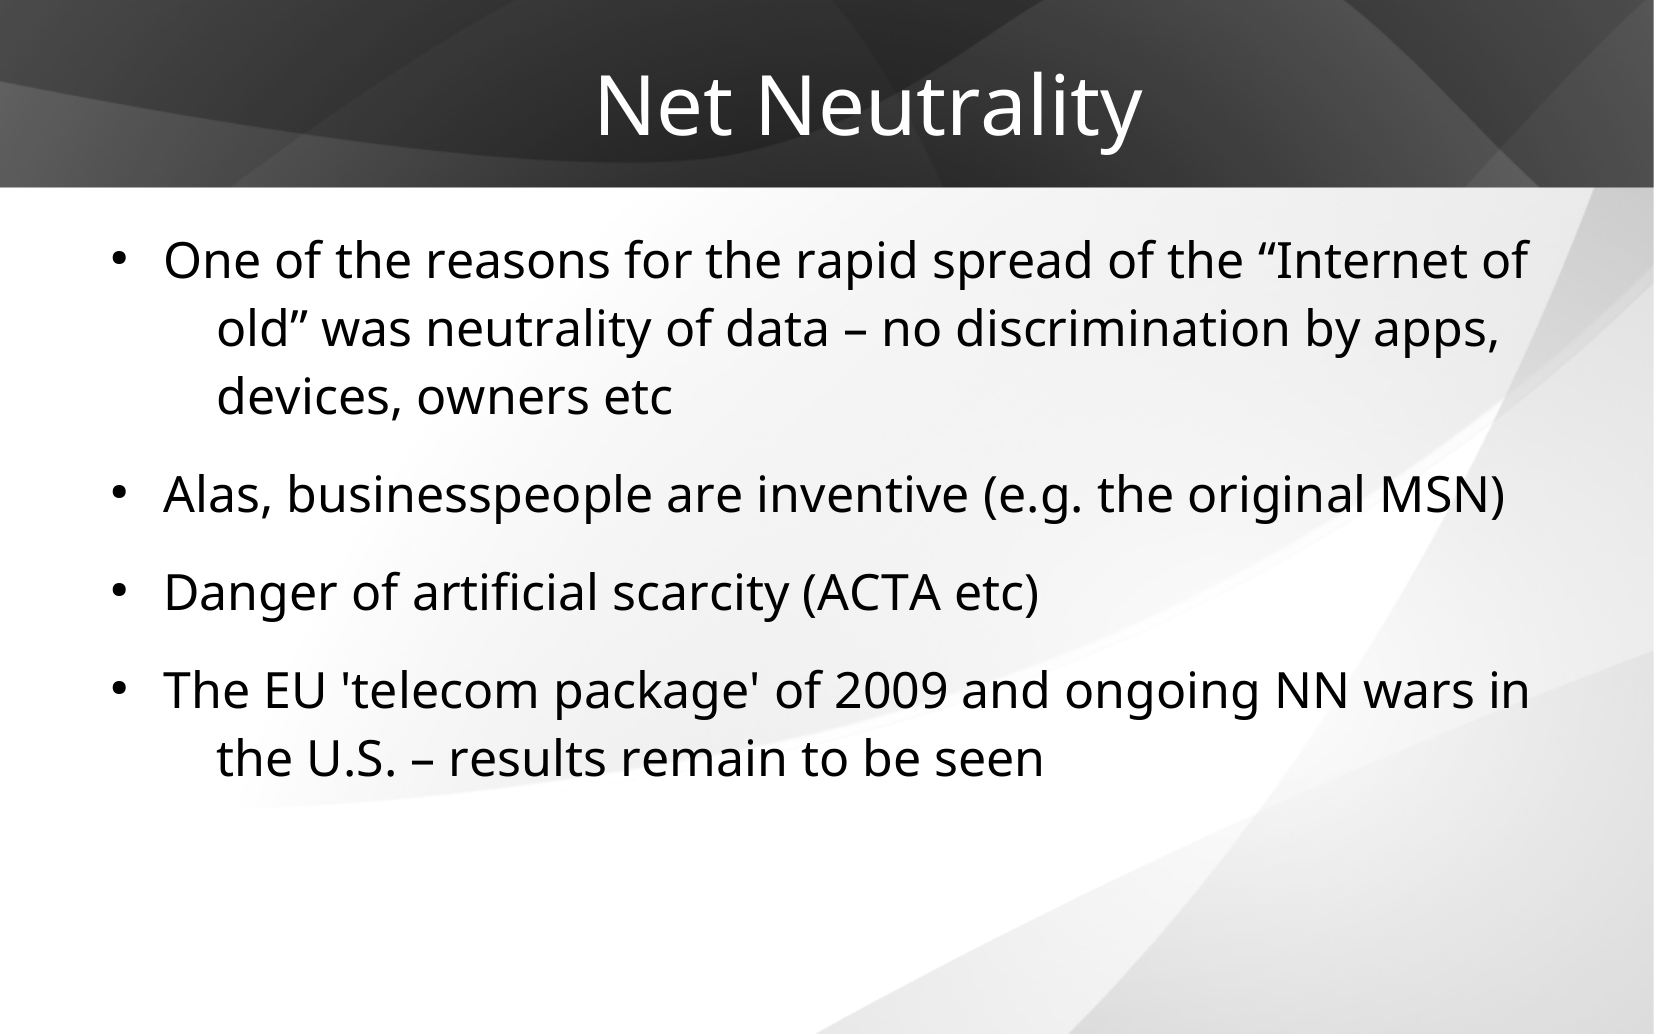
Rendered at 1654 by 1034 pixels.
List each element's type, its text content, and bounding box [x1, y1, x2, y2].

list One of the reasons for the rapid spread of the “Internet of old” was neutrality of data – no discrimination by apps, devices, owners etc Alas, businesspeople are inventive (e.g. the original MSN) Danger of artificial scarcity (ACTA etc) The EU 'telecom package' of 2009 and ongoing NN wars in the U.S. – results remain to be seen [75, 225, 1613, 1013]
title Net Neutrality [124, 0, 1613, 208]
picture [0, 0, 1654, 1034]
